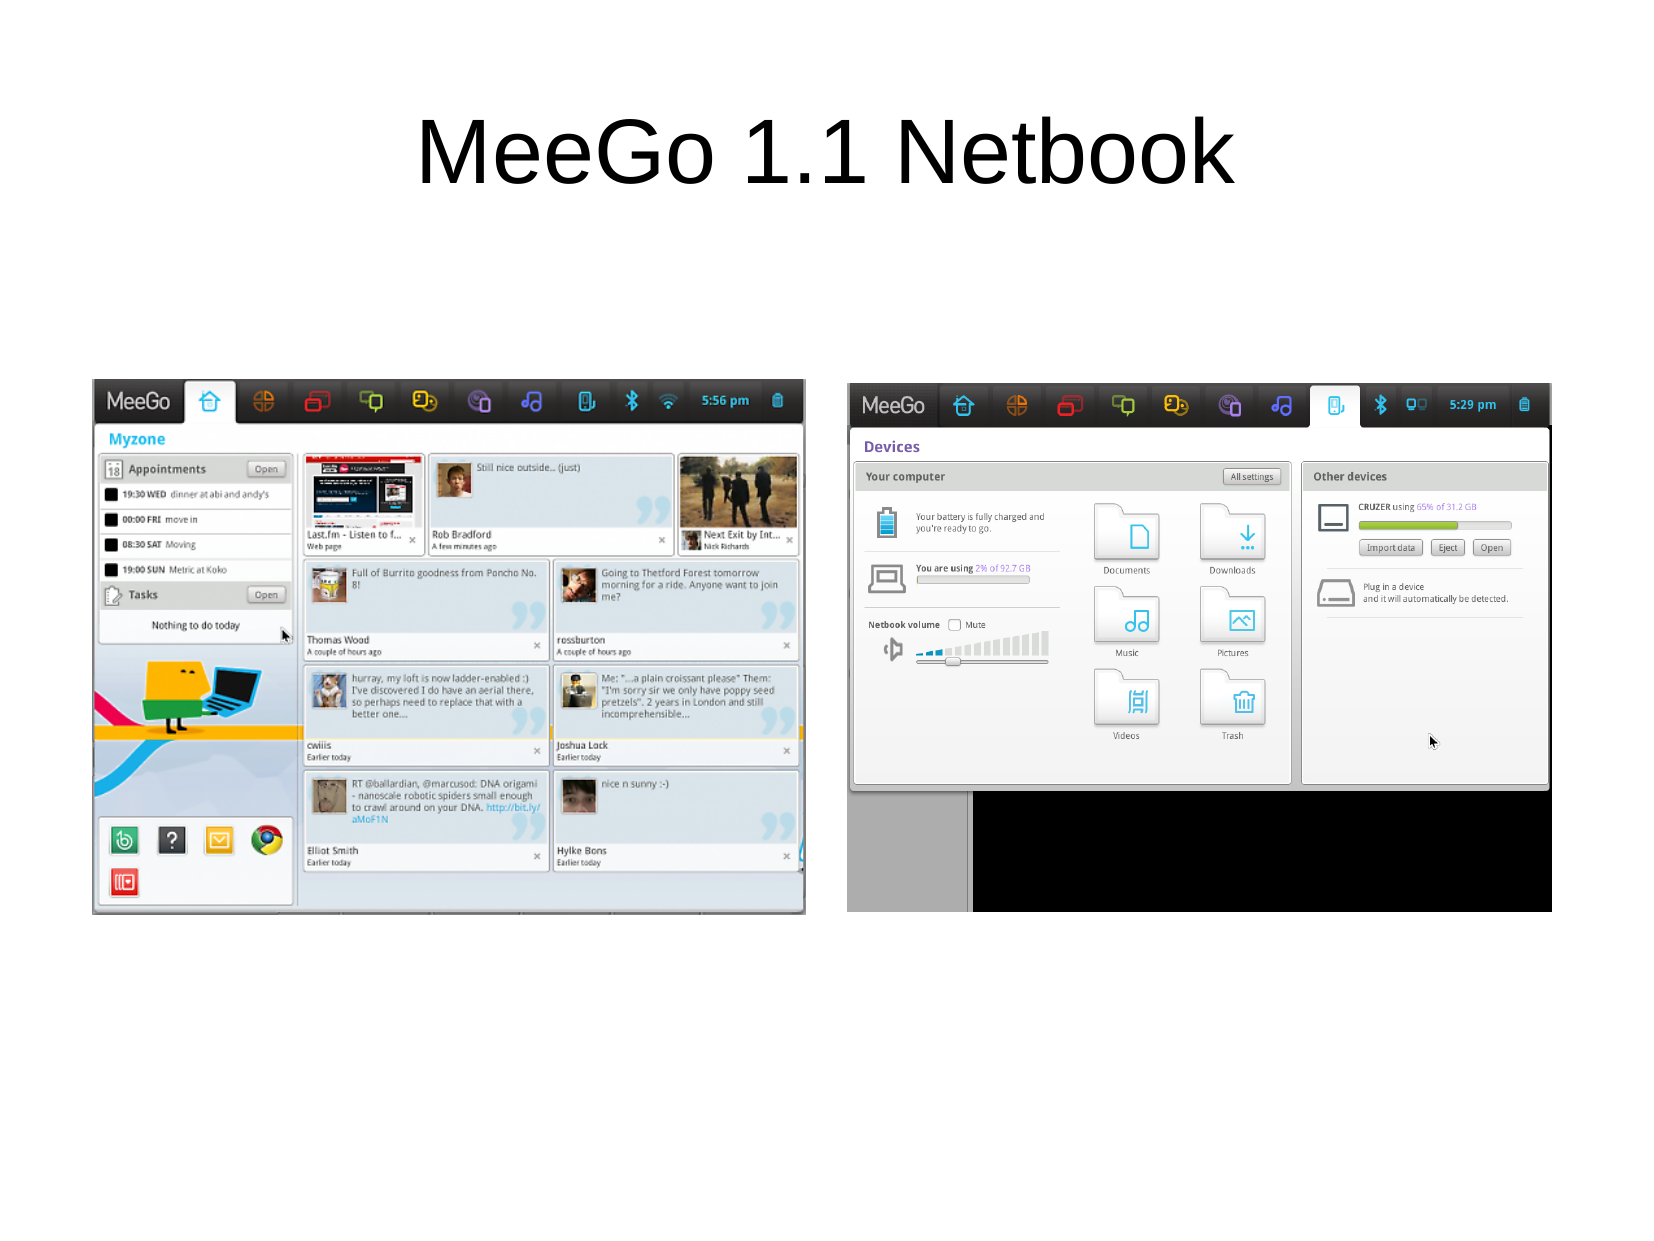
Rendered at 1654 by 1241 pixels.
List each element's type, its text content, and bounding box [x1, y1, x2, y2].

picture [847, 383, 1552, 912]
title MeeGo 1.1 Netbook [82, 56, 1571, 249]
picture [92, 379, 806, 915]
